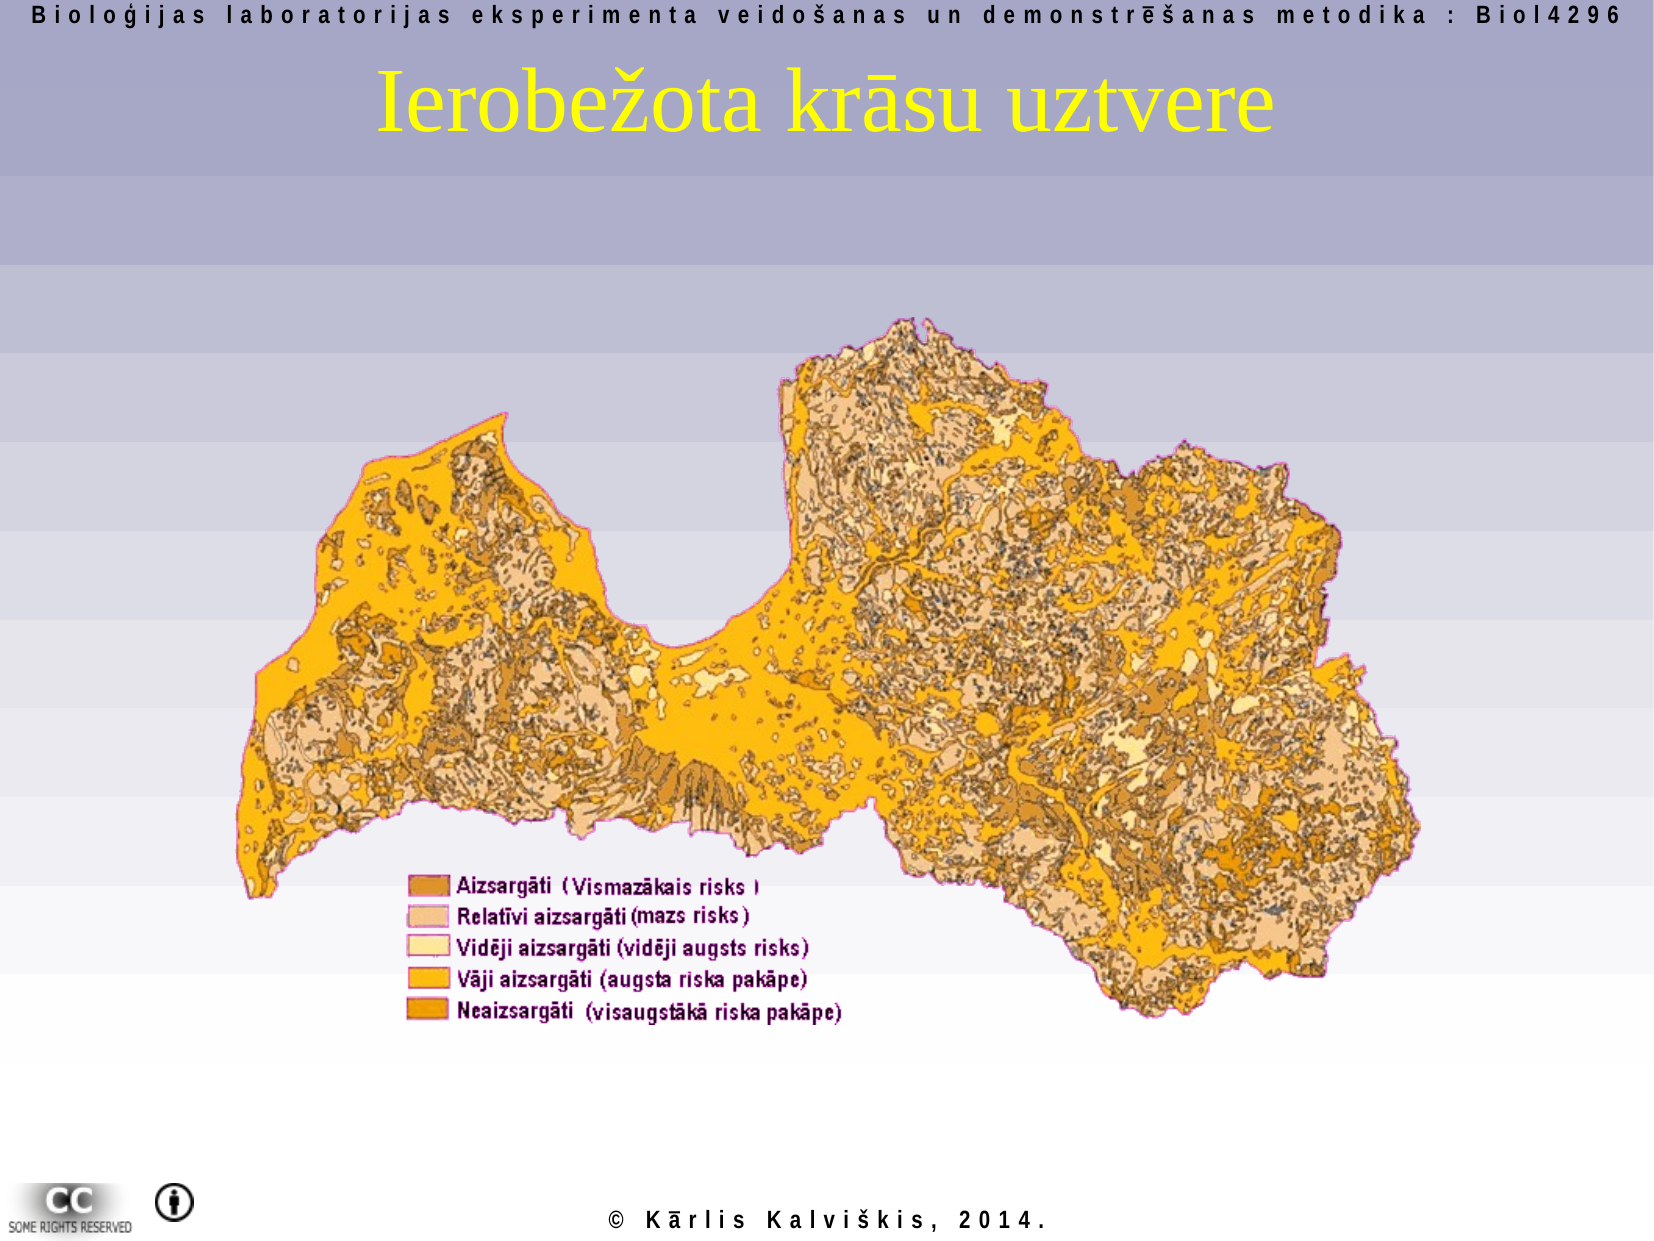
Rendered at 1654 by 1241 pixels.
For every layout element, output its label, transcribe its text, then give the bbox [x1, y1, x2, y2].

title Ierobežota krāsu uztvere [29, 49, 1625, 296]
picture [0, 0, 1654, 1241]
